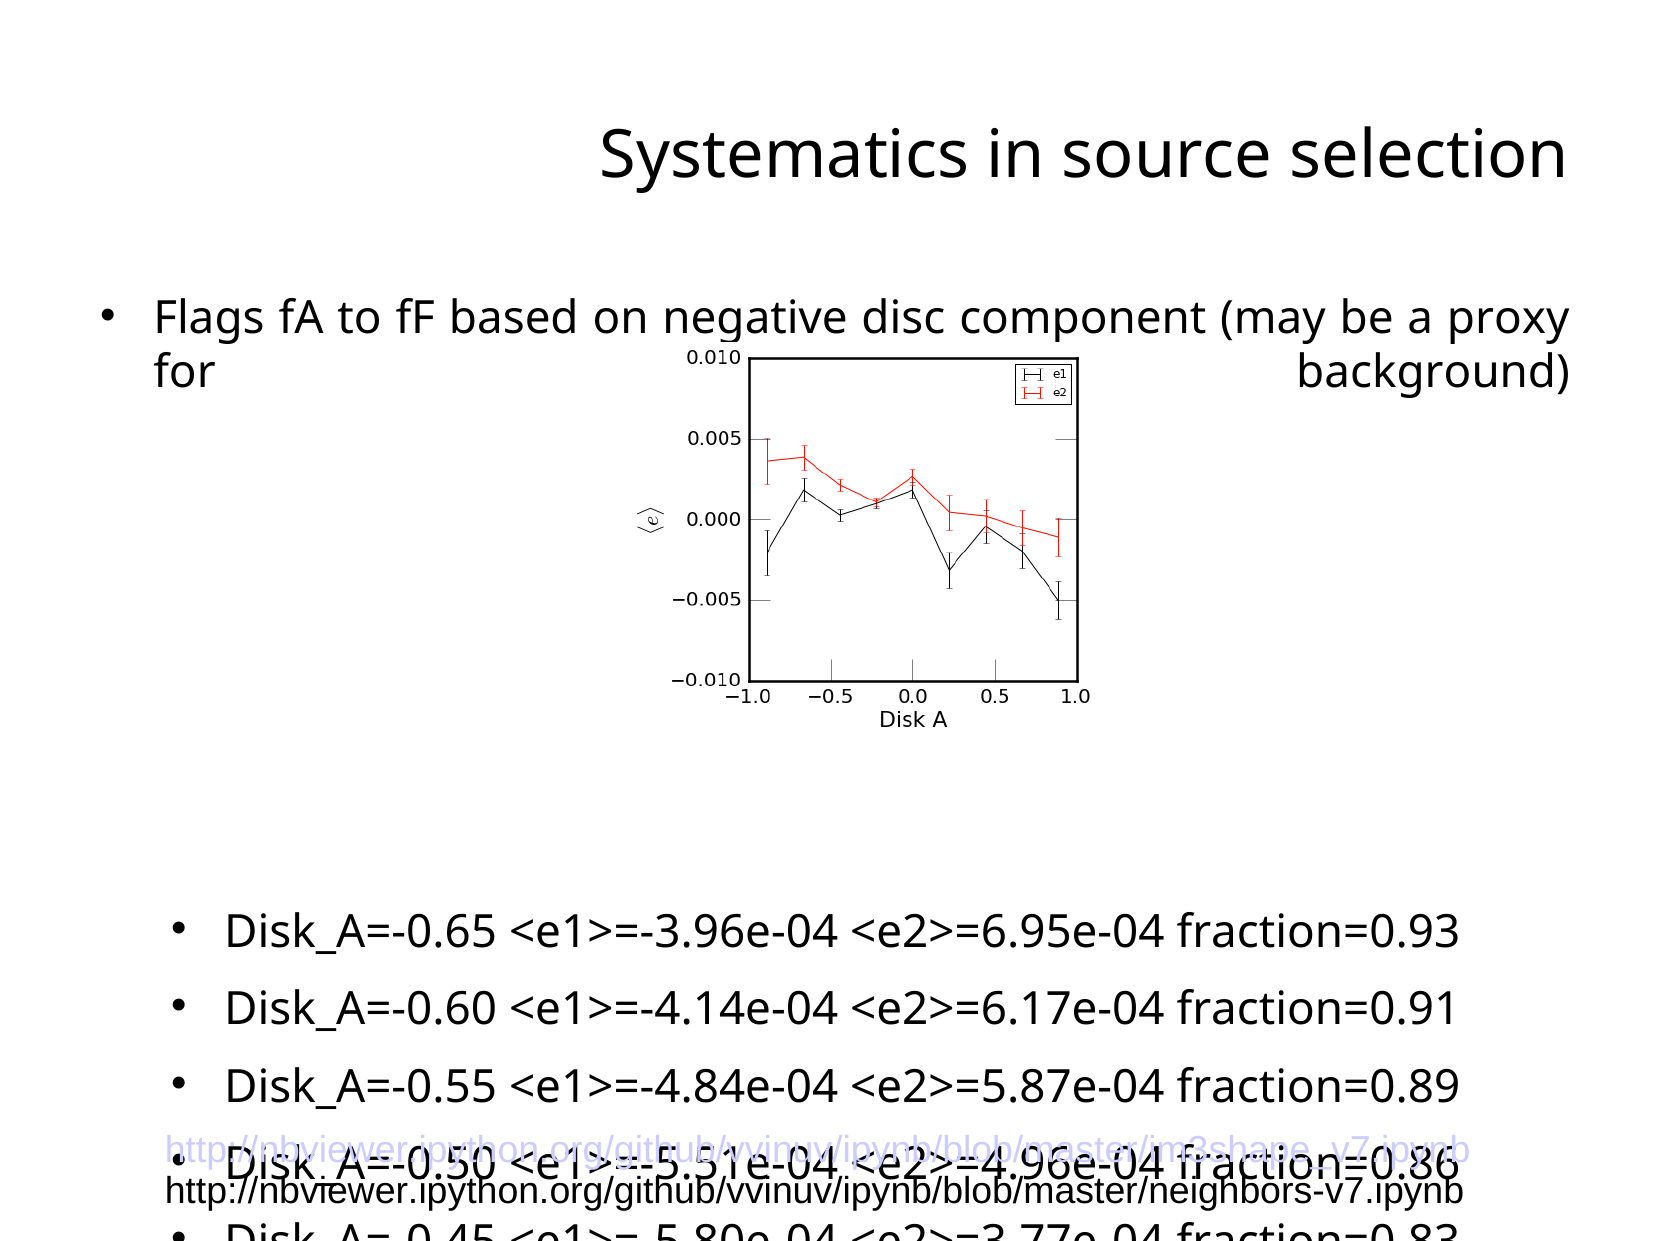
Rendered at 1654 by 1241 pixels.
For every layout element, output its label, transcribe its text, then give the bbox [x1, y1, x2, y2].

title Systematics in source selection [82, 49, 1571, 257]
picture [629, 342, 1096, 737]
list Flags fA to fF based on negative disc component (may be a proxy for background) Disk_A=-0.65 <e1>=-3.96e-04 <e2>=6.95e-04 fraction=0.93 Disk_A=-0.60 <e1>=-4.14e-04 <e2>=6.17e-04 fraction=0.91 Disk_A=-0.55 <e1>=-4.84e-04 <e2>=5.87e-04 fraction=0.89 Disk_A=-0.50 <e1>=-5.51e-04 <e2>=4.96e-04 fraction=0.86 Disk_A=-0.45 <e1>=-5.80e-04 <e2>=3.77e-04 fraction=0.83 Disk_A=-0.40 <e1>=-5.72e-04 <e2>=3.86e-04 fraction=0.78 [82, 290, 1571, 1241]
text_box http://nbviewer.ipython.org/github/vvinuv/ipynb/blob/master/im3shape_v7.ipynb http://nbviewer.ipython.org/github/vvinuv/ipynb/blob/master/neighbors-v7.ipynb [150, 1118, 1560, 1218]
